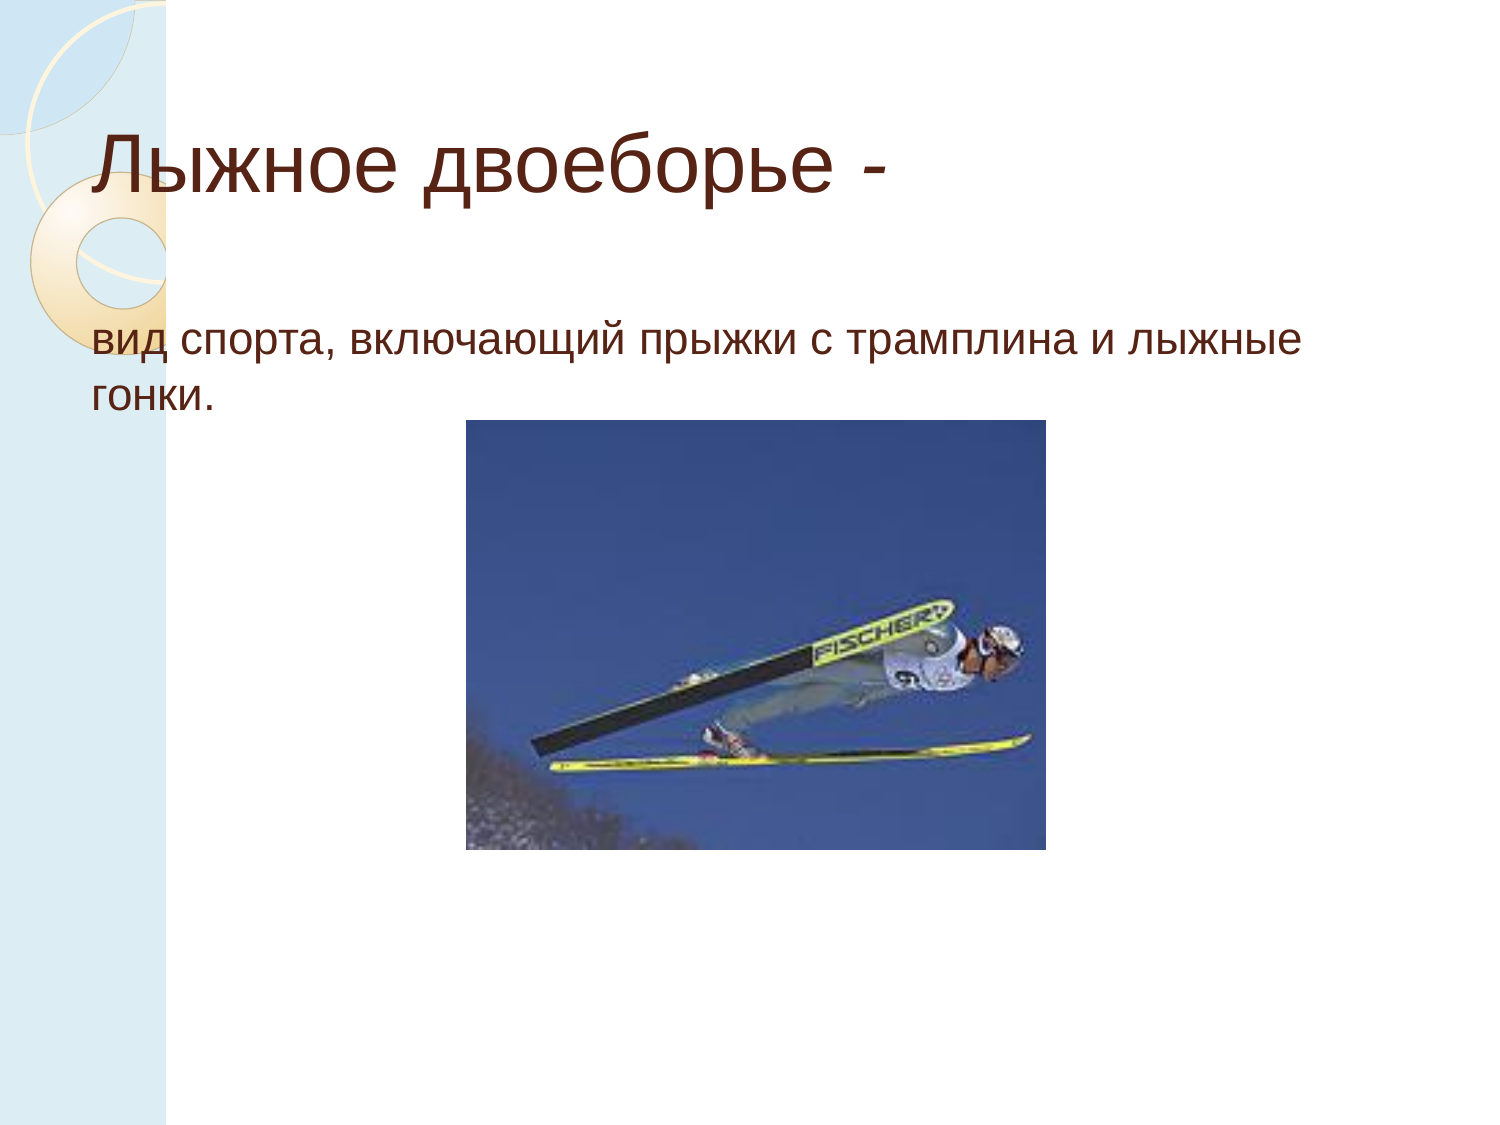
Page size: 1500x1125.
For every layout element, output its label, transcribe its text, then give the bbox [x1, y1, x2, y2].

title Лыжное двоеборье - вид спорта, включающий прыжки с трамплина и лыжные гонки. [76, 101, 1427, 308]
picture [466, 420, 1046, 850]
